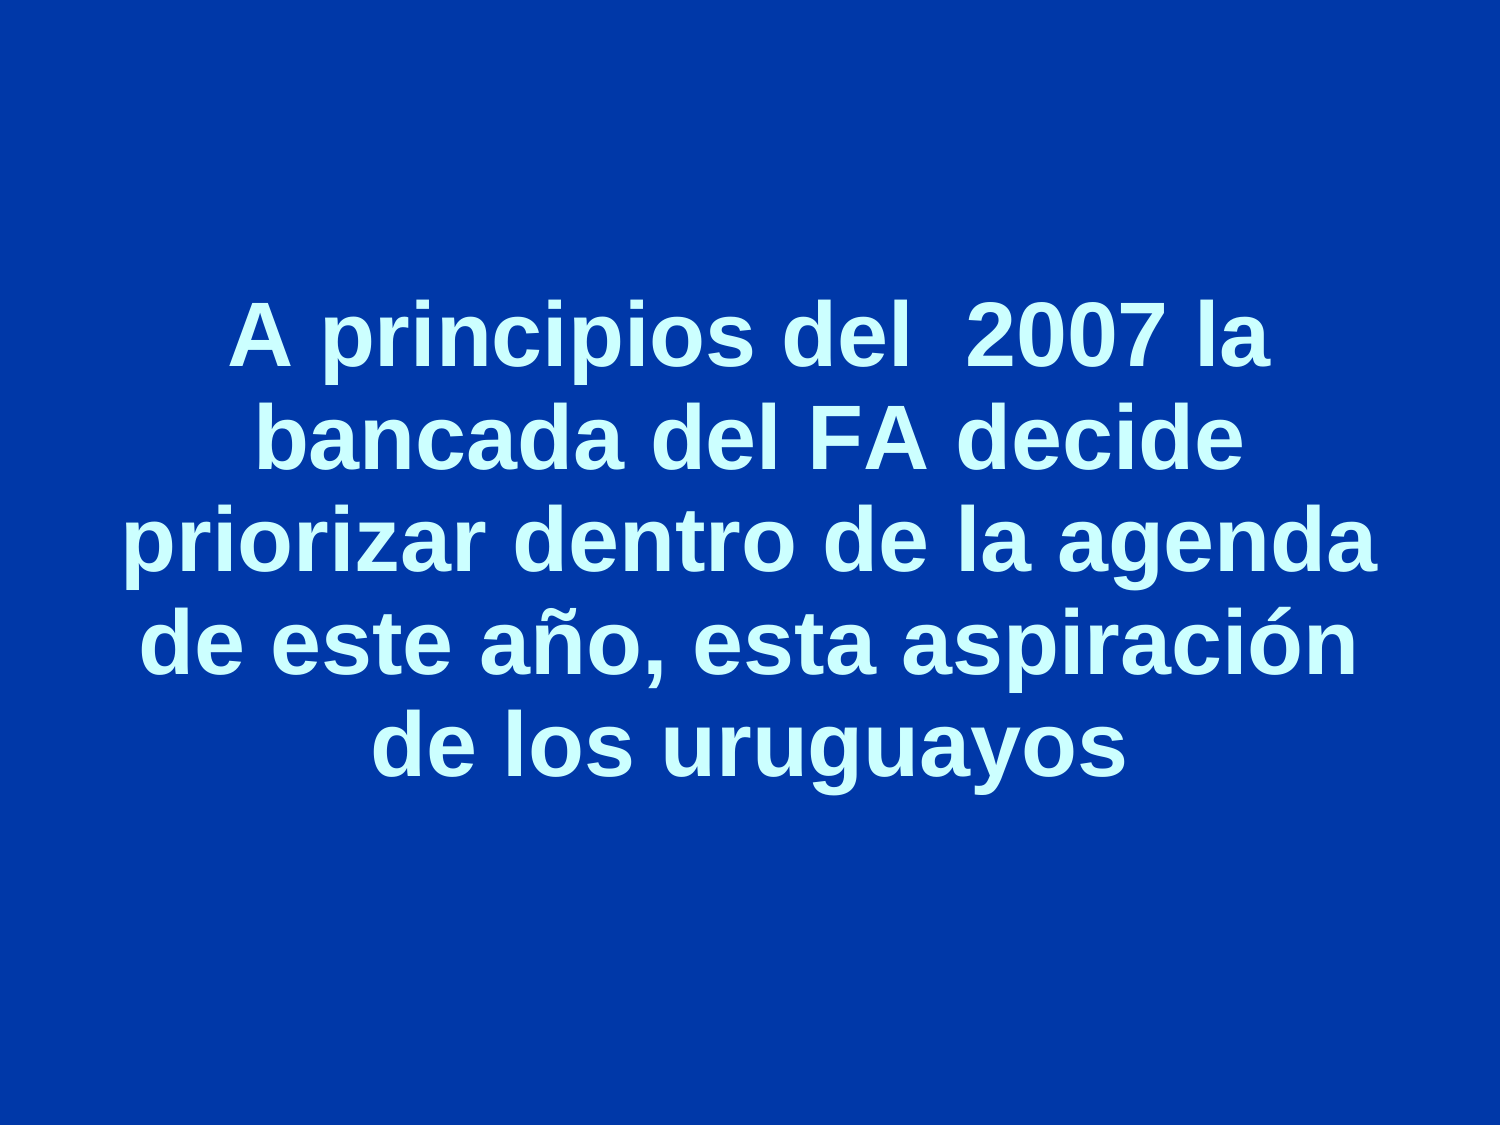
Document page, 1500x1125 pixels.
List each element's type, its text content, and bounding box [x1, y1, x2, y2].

title A principios del 2007 la bancada del FA decide priorizar dentro de la agenda de este año, esta aspiración de los uruguayos [75, 45, 1426, 1035]
